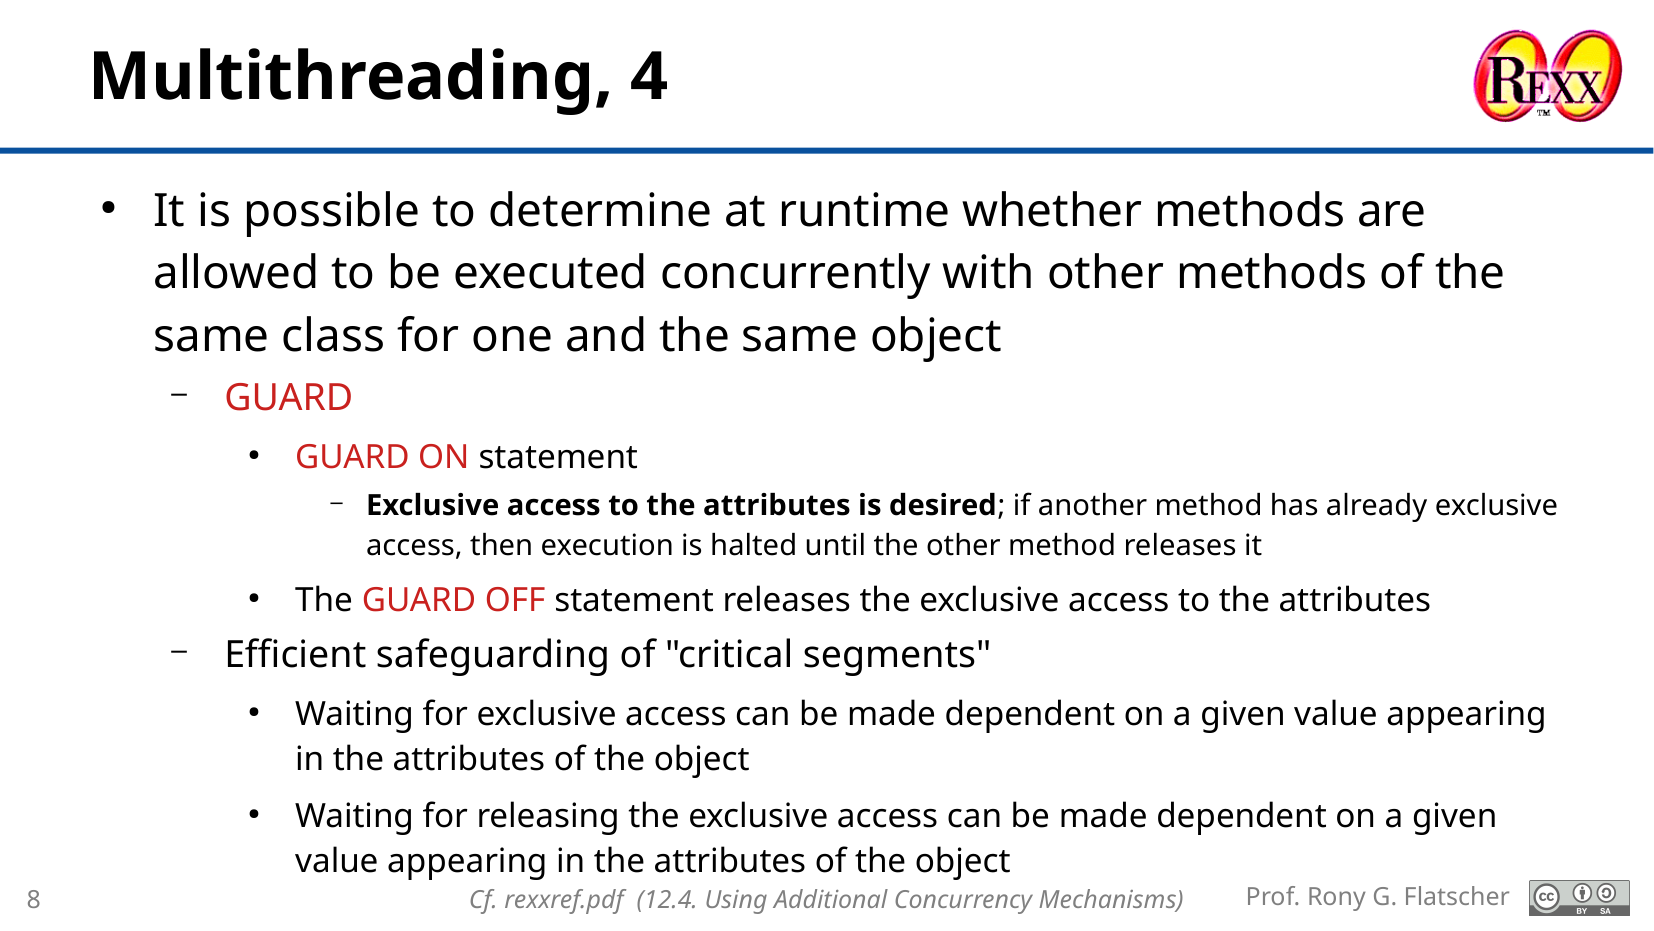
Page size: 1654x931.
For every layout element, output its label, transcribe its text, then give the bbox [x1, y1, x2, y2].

list It is possible to determine at runtime whether methods are allowed to be executed concurrently with other methods of the same class for one and the same object GUARD GUARD ON statement Exclusive access to the attributes is desired; if another method has already exclusive access, then execution is halted until the other method releases it The GUARD OFF statement releases the exclusive access to the attributes Efficient safeguarding of "critical segments" Waiting for exclusive access can be made dependent on a given value appearing in the attributes of the object Waiting for releasing the exclusive access can be made dependent on a given value appearing in the attributes of the object [82, 177, 1571, 857]
title Multithreading, 4 [29, 0, 1654, 148]
text_box Cf. rexxref.pdf (12.4. Using Additional Concurrency Mechanisms) [0, 874, 1654, 922]
